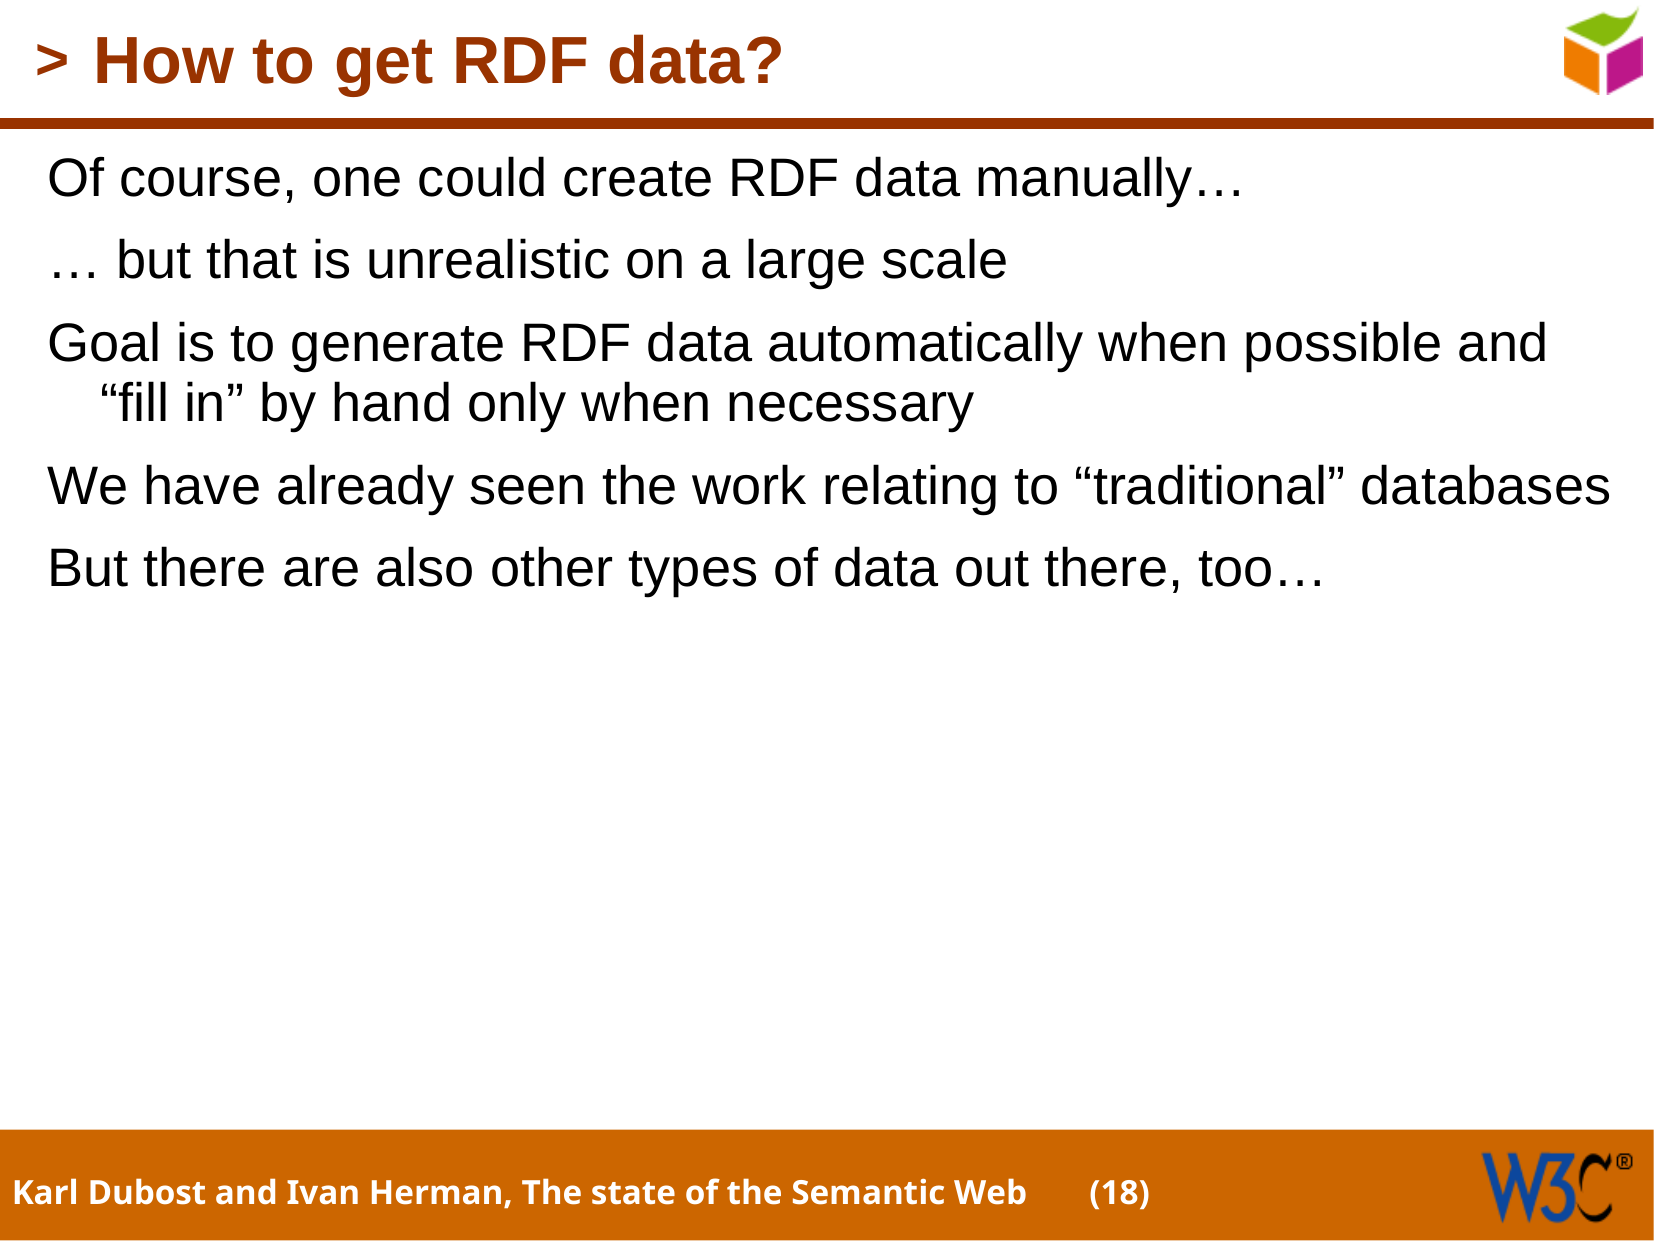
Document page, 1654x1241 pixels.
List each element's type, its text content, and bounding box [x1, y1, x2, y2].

picture [1564, 5, 1643, 95]
picture [1477, 1149, 1639, 1228]
list Of course, one could create RDF data manually… … but that is unrealistic on a large scale Goal is to generate RDF data automatically when possible and “fill in” by hand only when necessary We have already seen the work relating to “traditional” databases But there are also other types of data out there, too… [29, 147, 1624, 1119]
title How to get RDF data? [93, 7, 1493, 111]
